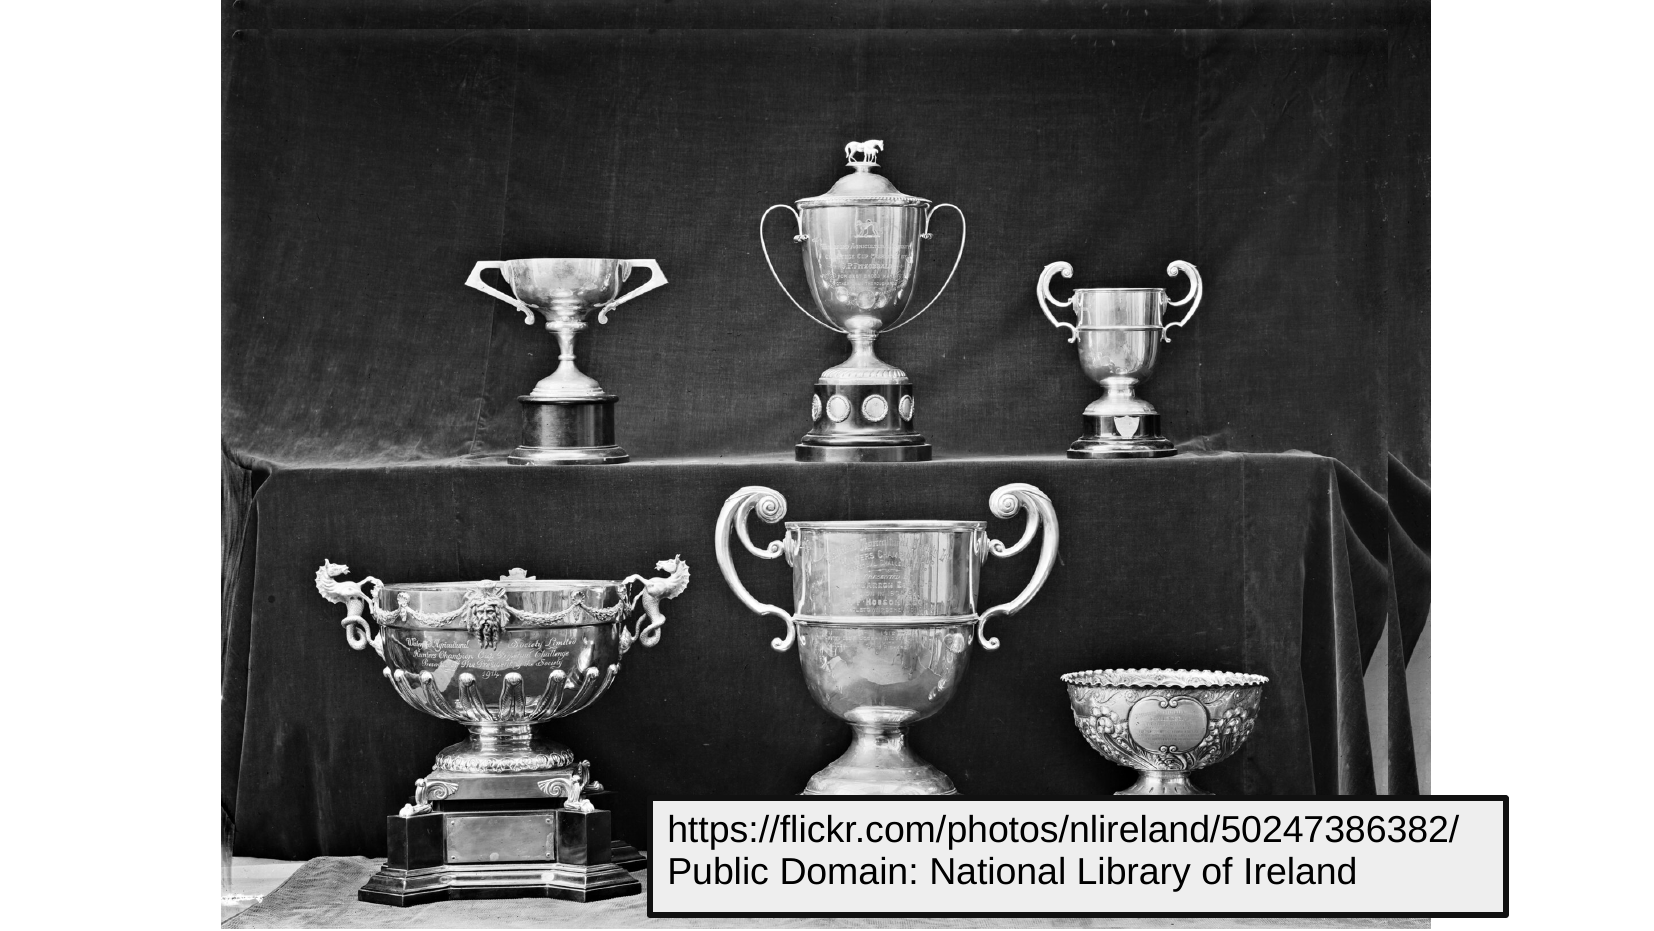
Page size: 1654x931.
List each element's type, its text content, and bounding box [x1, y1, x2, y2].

picture [221, 0, 1431, 929]
text_box https://flickr.com/photos/nlireland/50247386382/ Public Domain: National Library of Ireland [649, 798, 1506, 916]
